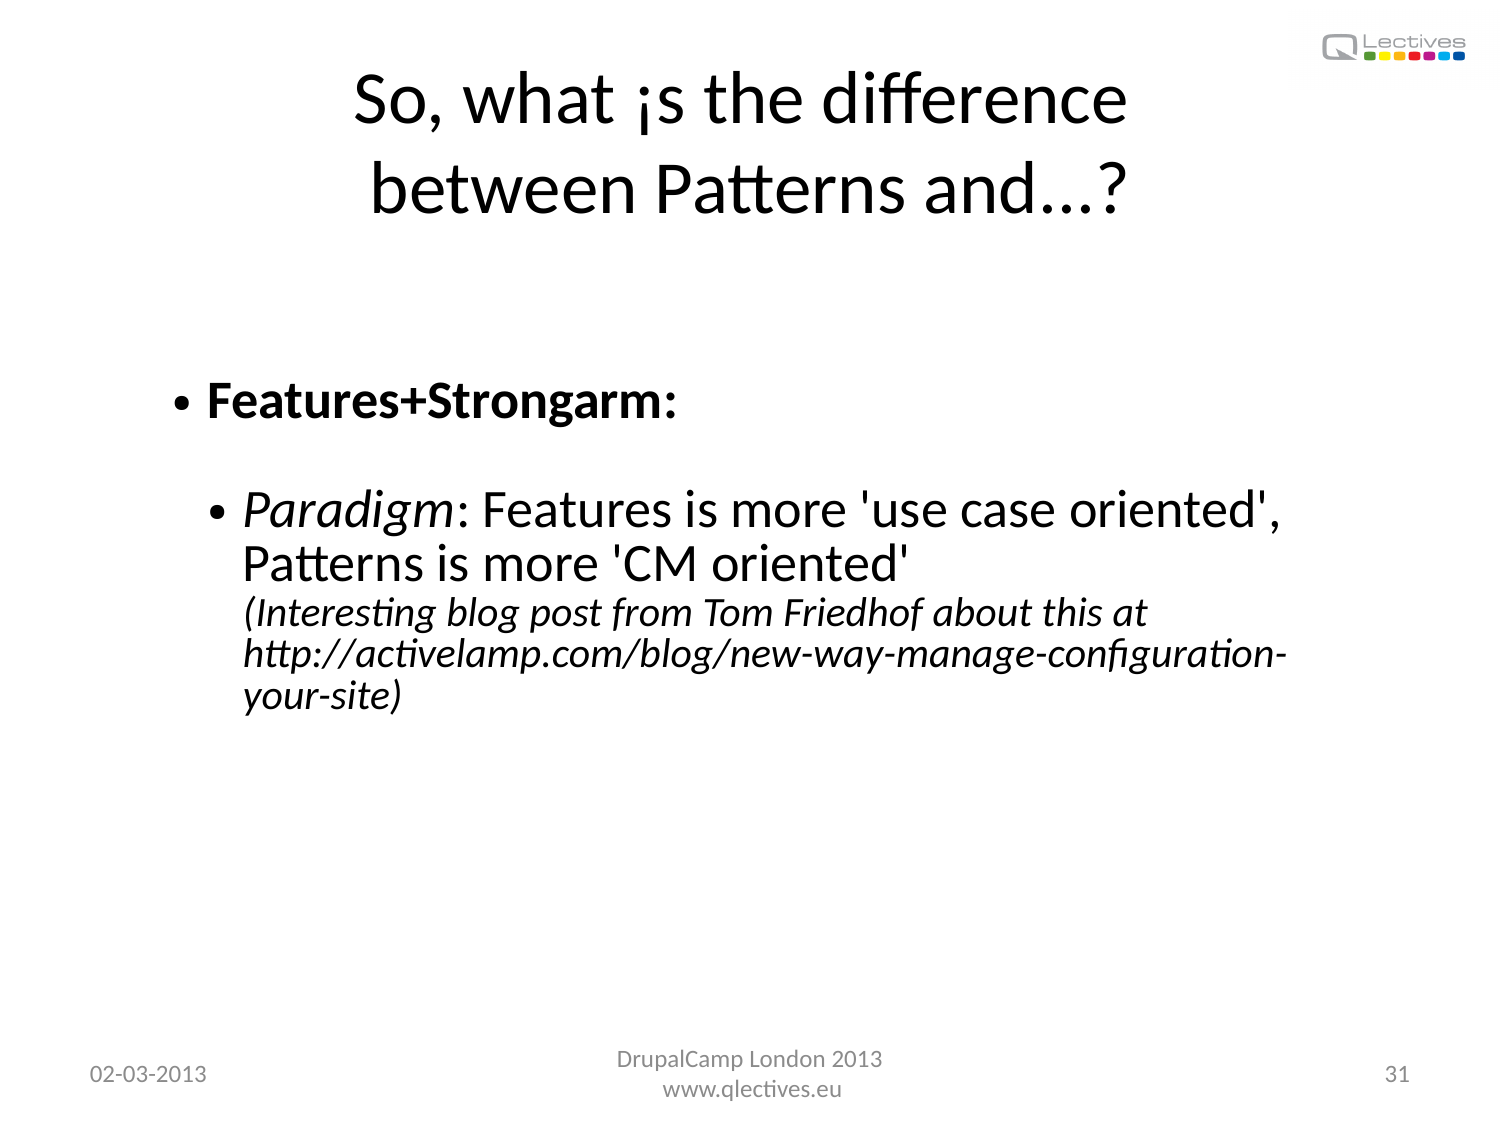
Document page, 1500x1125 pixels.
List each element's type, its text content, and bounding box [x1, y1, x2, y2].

picture [1288, 9, 1500, 90]
text_box 02-03-2013 [74, 1042, 425, 1103]
text_box So, what ¡s the difference between Patterns and...? [75, 45, 1425, 233]
text_box DrupalCamp London 2013 www.qlectives.eu [512, 1042, 988, 1103]
text_box <number> [1074, 1042, 1425, 1103]
text_box Features+Strongarm: Paradigm: Features is more 'use case oriented', Patterns is more 'CM oriented' (Interesting blog post from Tom Friedhof about this at http://activelamp.com/blog/new-way-manage-configuration-your-site) [157, 370, 1357, 895]
